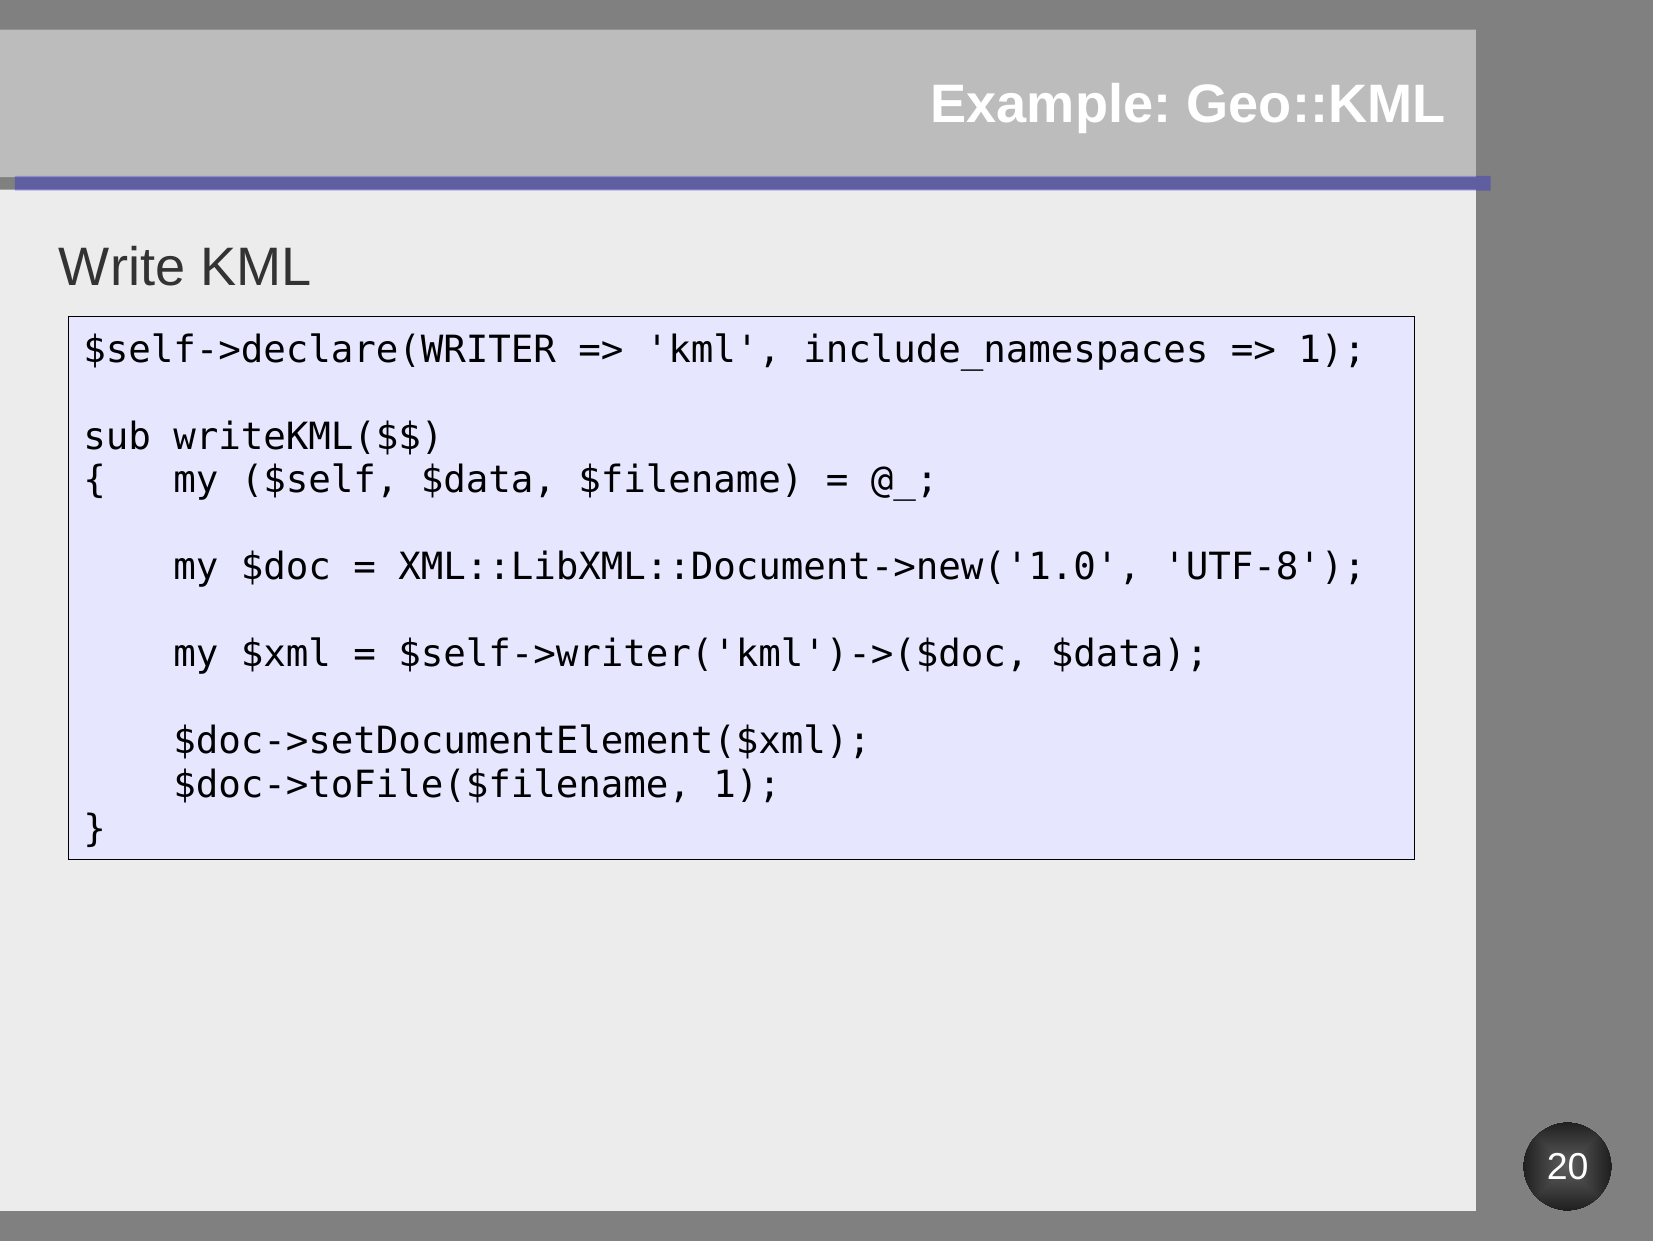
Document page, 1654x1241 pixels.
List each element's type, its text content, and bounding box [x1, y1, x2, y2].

title Example: Geo::KML [29, 59, 1447, 148]
list Write KML [58, 236, 1417, 309]
text_box [68, 316, 1415, 860]
text_box $self->declare(WRITER => 'kml', include_namespaces => 1); sub writeKML($$) { my ($self, $data, $filename) = @_; my $doc = XML::LibXML::Document->new('1.0', 'UTF-8'); my $xml = $self->writer('kml')->($doc, $data); $doc->setDocumentElement($xml); $doc->toFile($filename, 1); } [83, 327, 1366, 865]
